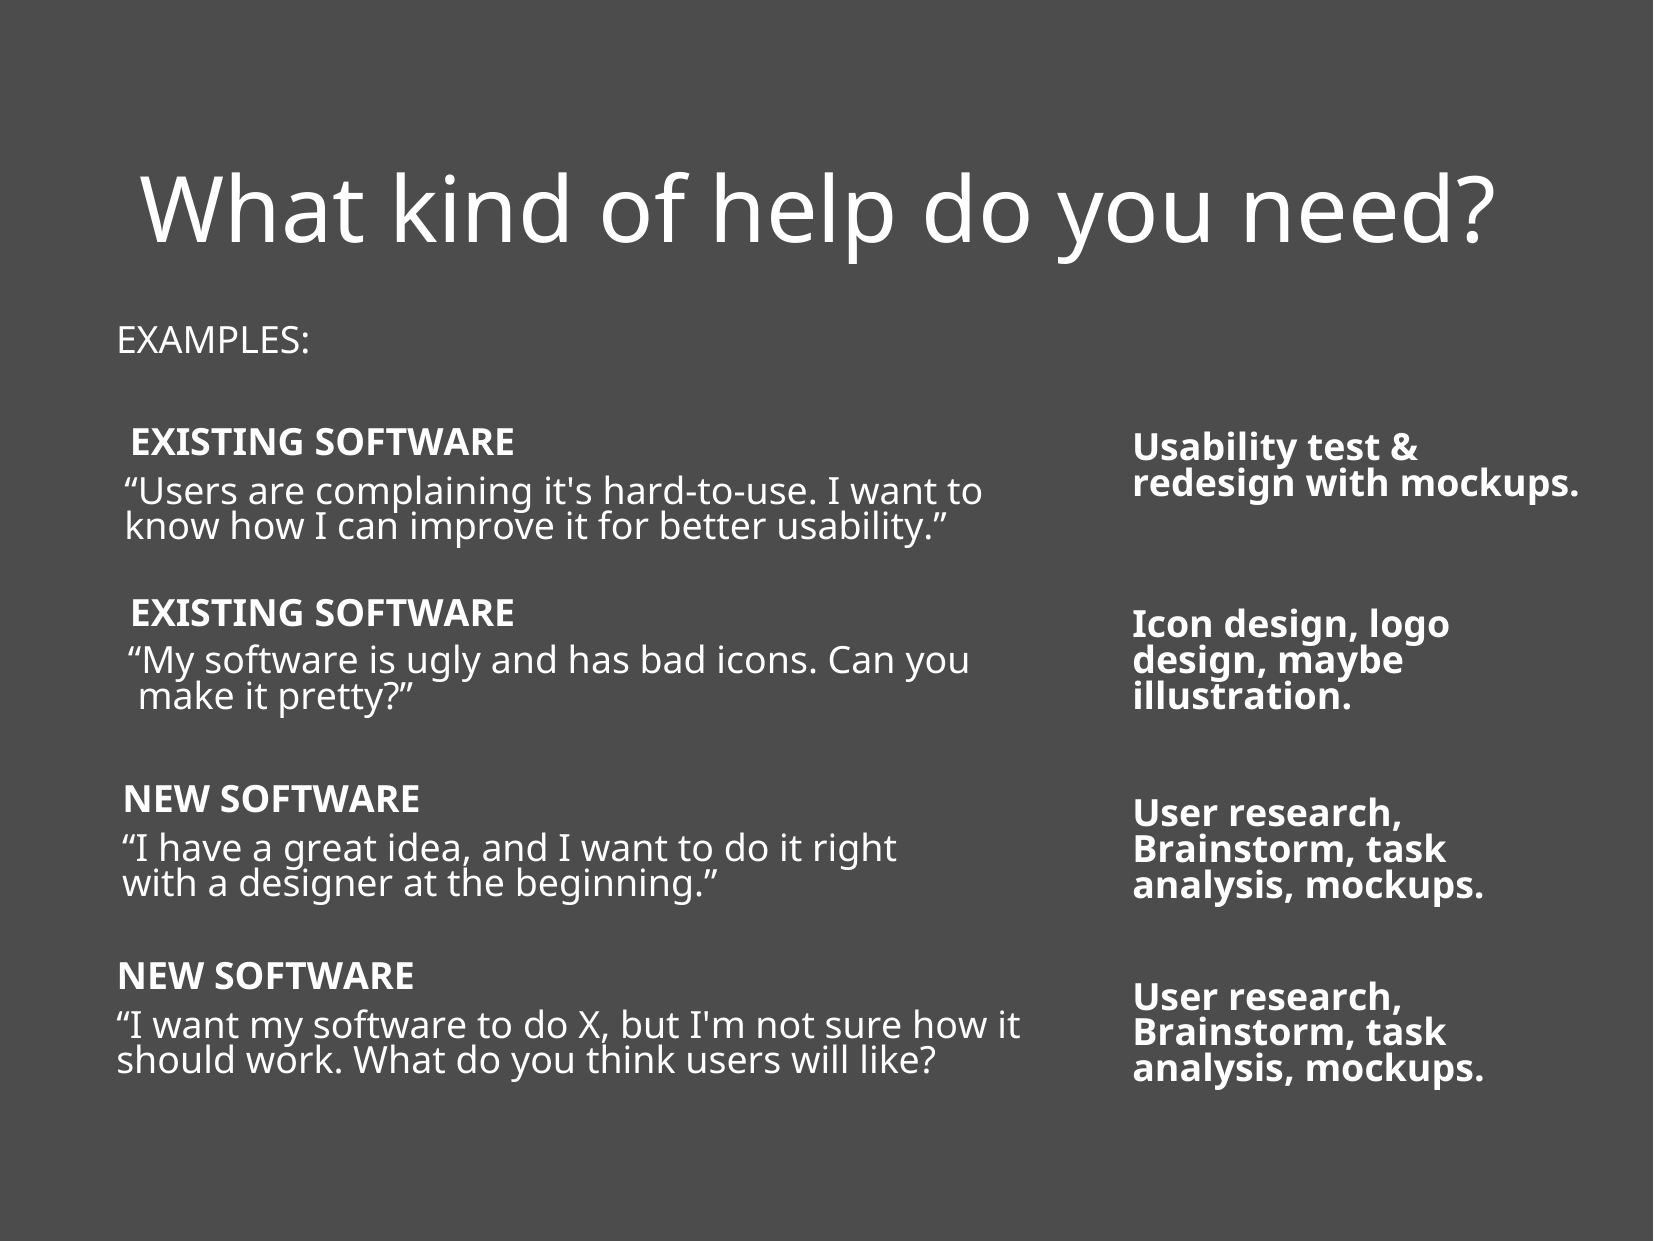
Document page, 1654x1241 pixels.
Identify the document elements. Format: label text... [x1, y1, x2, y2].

title User research, Brainstorm, task analysis, mockups. [1132, 784, 1591, 919]
title “I have a great idea, and I want to do it right with a designer at the beginning.” [122, 820, 971, 916]
title “I want my software to do X, but I'm not sure how it should work. What do you think users will like? [116, 997, 1115, 1093]
title What kind of help do you need? [75, 112, 1562, 320]
title NEW SOFTWARE [122, 756, 469, 820]
title Icon design, logo design, maybe illustration. [1132, 595, 1591, 730]
title EXISTING SOFTWARE [57, 413, 516, 475]
title User research, Brainstorm, task analysis, mockups. [1132, 968, 1591, 1102]
title “My software is ugly and has bad icons. Can you make it pretty?” [127, 633, 1052, 729]
title EXISTING SOFTWARE [57, 585, 516, 646]
title NEW SOFTWARE [116, 933, 463, 997]
title EXAMPLES: [116, 297, 679, 388]
title Usability test & redesign with mockups. [1132, 420, 1591, 516]
title “Users are complaining it's hard-to-use. I want to know how I can improve it for better usability.” [124, 463, 1048, 559]
